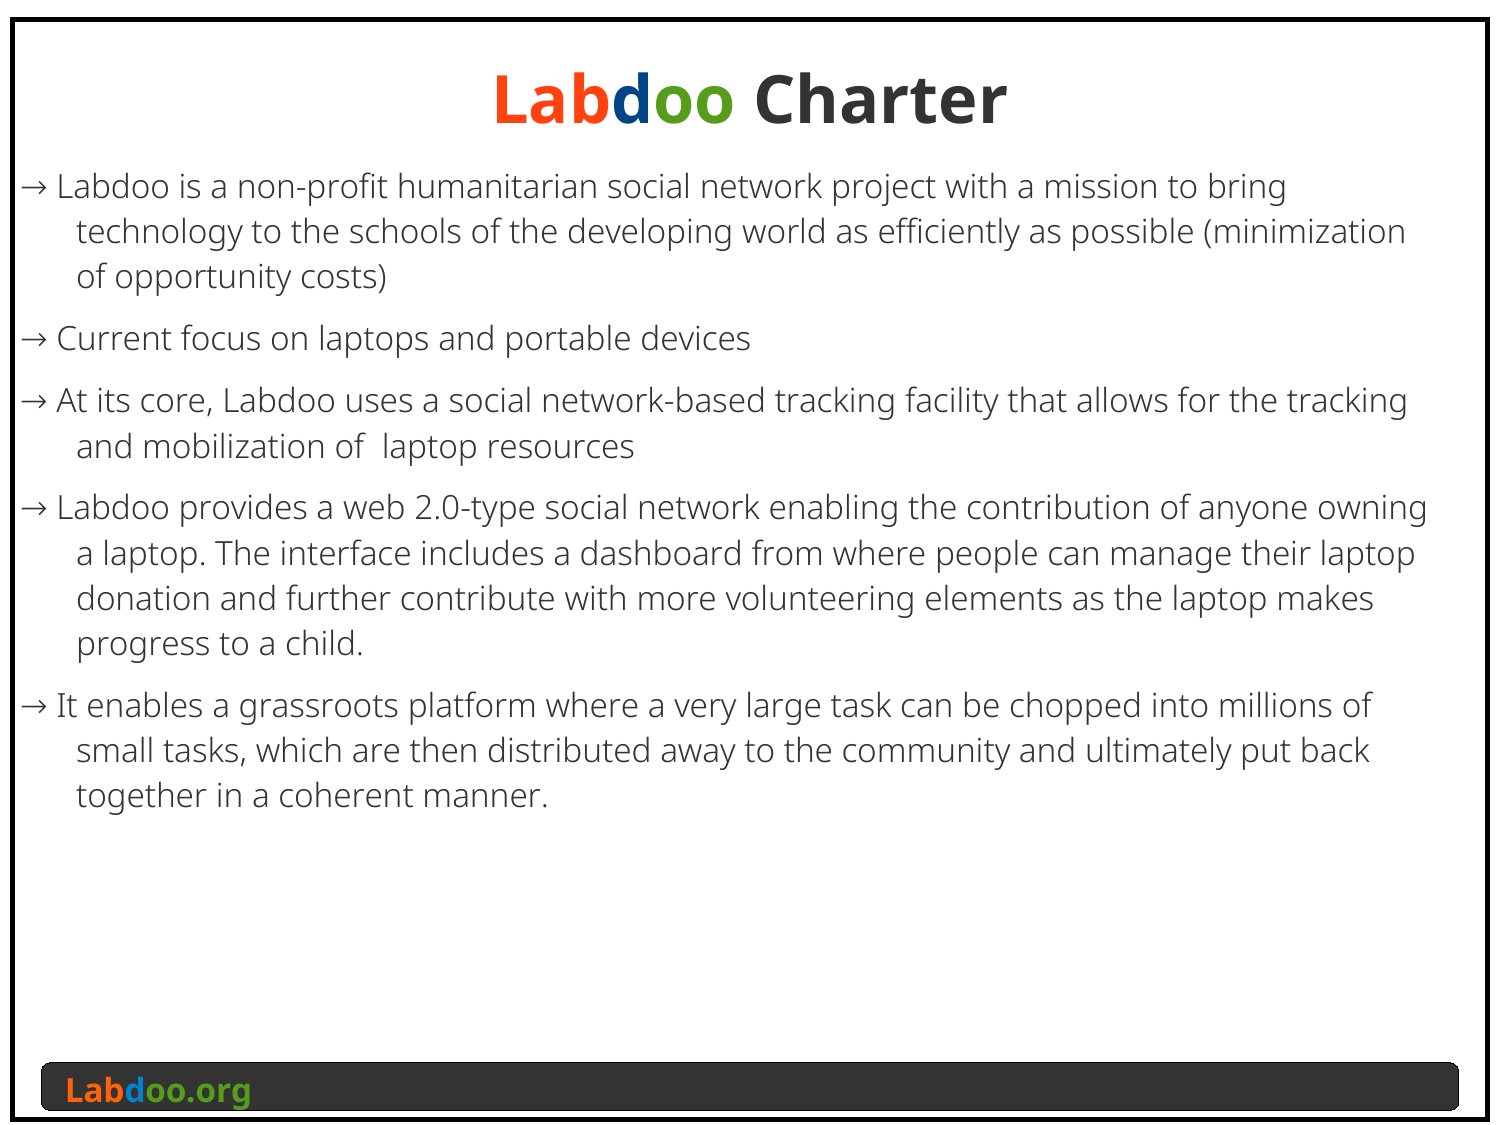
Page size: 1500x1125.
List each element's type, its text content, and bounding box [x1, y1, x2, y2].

list → Labdoo is a non-profit humanitarian social network project with a mission to bring technology to the schools of the developing world as efficiently as possible (minimization of opportunity costs) → Current focus on laptops and portable devices → At its core, Labdoo uses a social network-based tracking facility that allows for the tracking and mobilization of laptop resources → Labdoo provides a web 2.0-type social network enabling the contribution of anyone owning a laptop. The interface includes a dashboard from where people can manage their laptop donation and further contribute with more volunteering elements as the laptop makes progress to a child. → It enables a grassroots platform where a very large task can be chopped into millions of small tasks, which are then distributed away to the community and ultimately put back together in a coherent manner. [19, 163, 1445, 979]
title Labdoo Charter [75, 3, 1426, 163]
